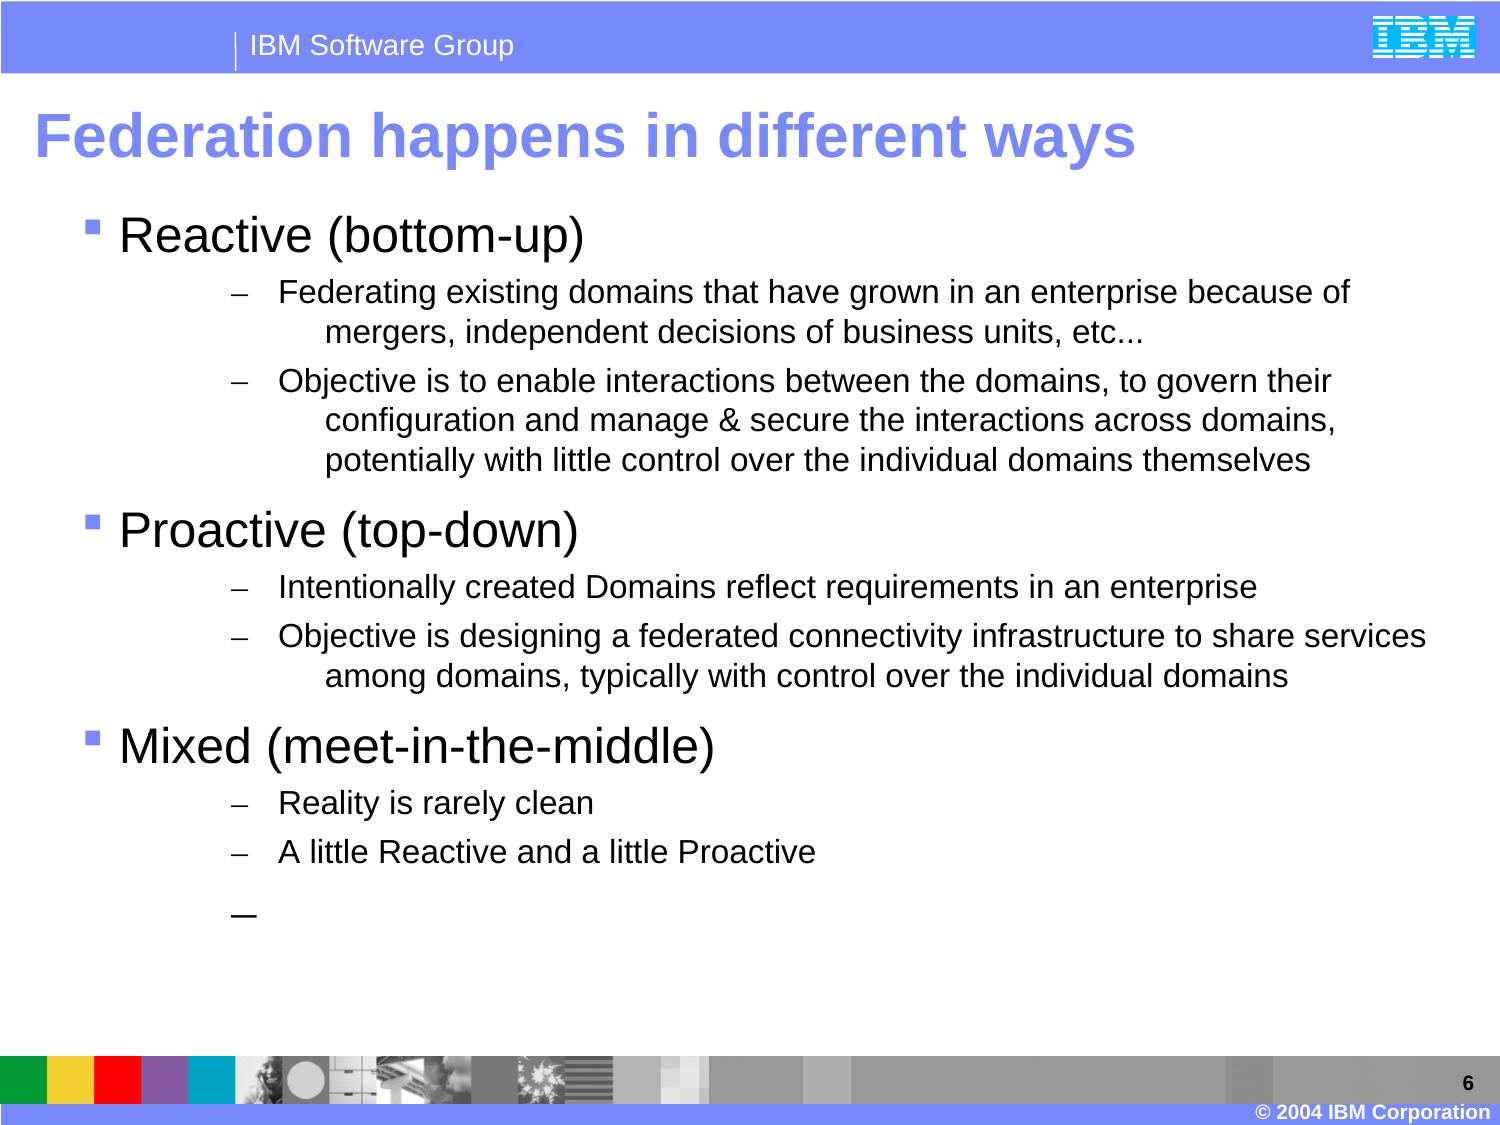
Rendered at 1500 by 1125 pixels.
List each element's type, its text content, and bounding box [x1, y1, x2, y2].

picture [0, 1056, 1500, 1104]
title Federation happens in different ways [19, 97, 1483, 181]
list Reactive (bottom-up) Federating existing domains that have grown in an enterprise because of mergers, independent decisions of business units, etc... Objective is to enable interactions between the domains, to govern their configuration and manage & secure the interactions across domains, potentially with little control over the individual domains themselves Proactive (top-down) Intentionally created Domains reflect requirements in an enterprise Objective is designing a federated connectivity infrastructure to share services among domains, typically with control over the individual domains Mixed (meet-in-the-middle) Reality is rarely clean A little Reactive and a little Proactive [66, 206, 1477, 1027]
